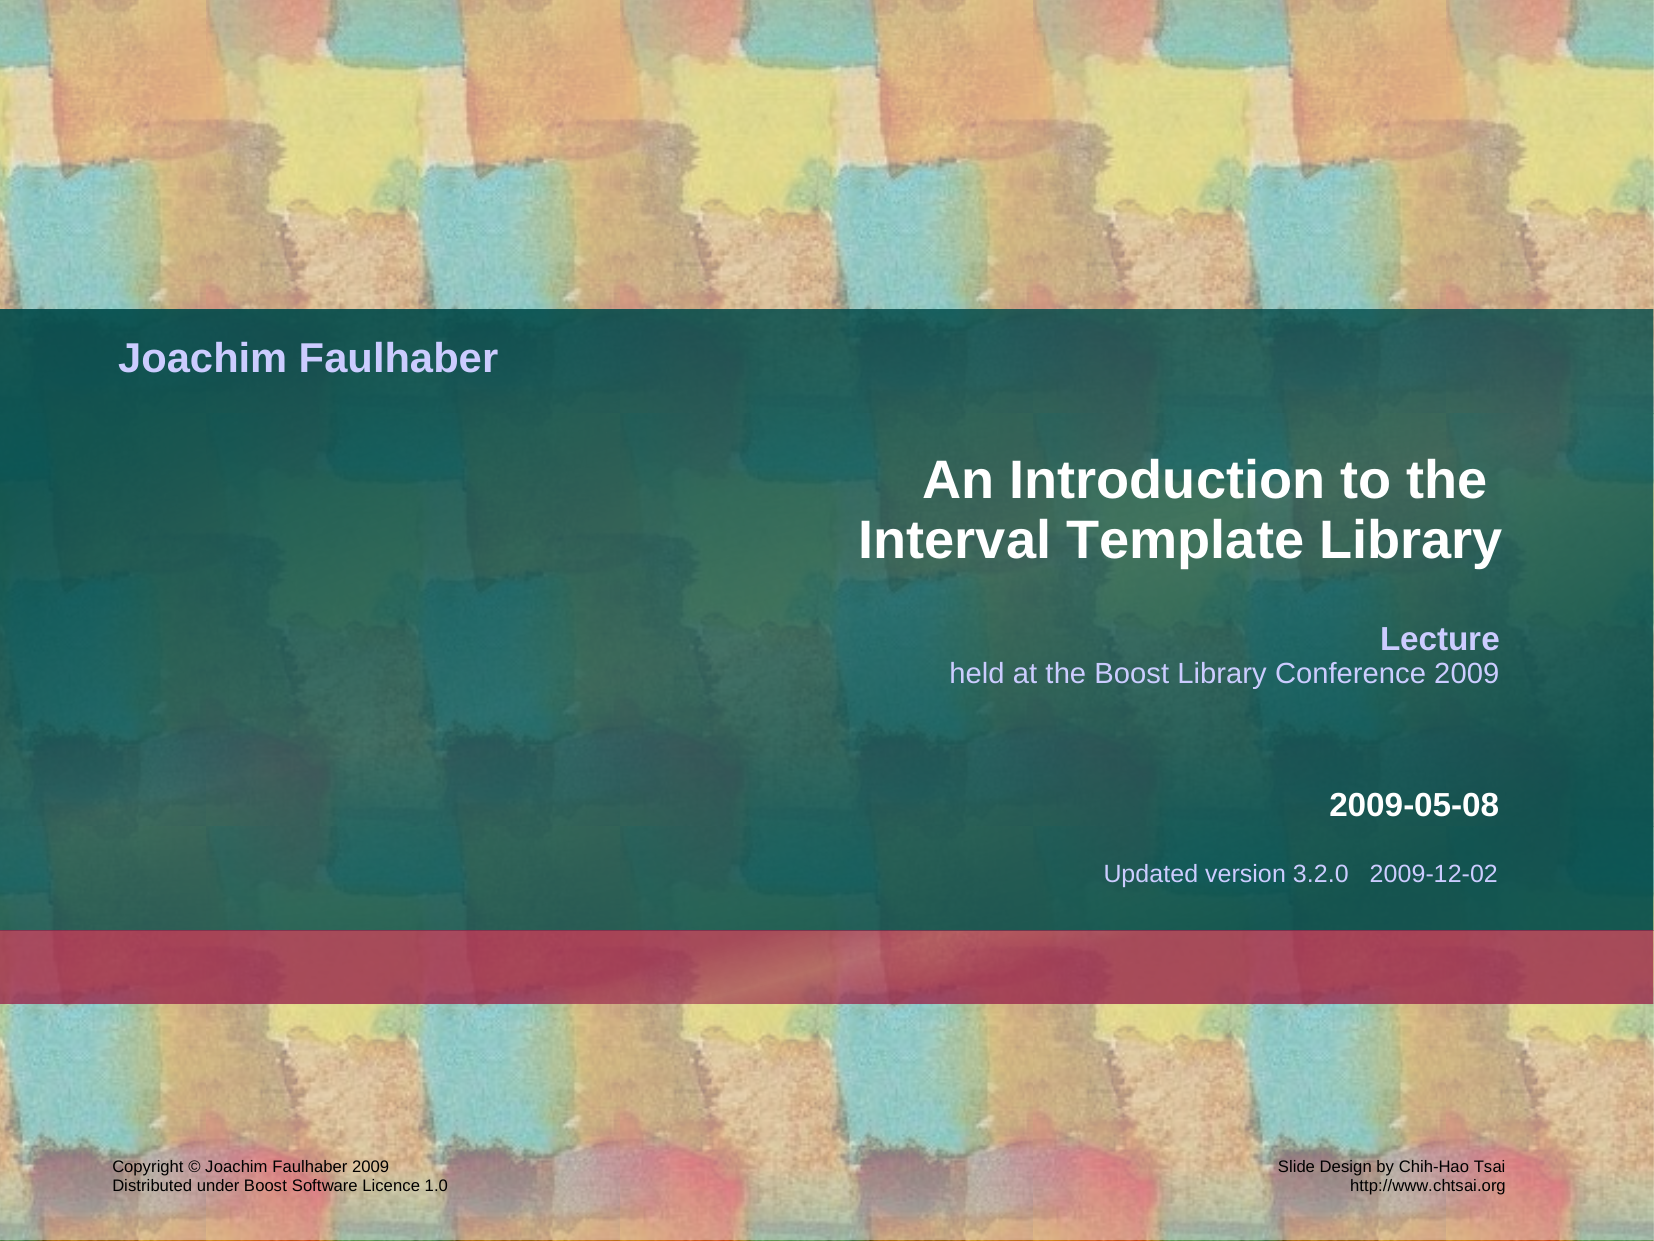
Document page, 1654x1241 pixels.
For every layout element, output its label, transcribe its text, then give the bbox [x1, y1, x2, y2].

title An Introduction to the Interval Template Library [708, 442, 1504, 577]
